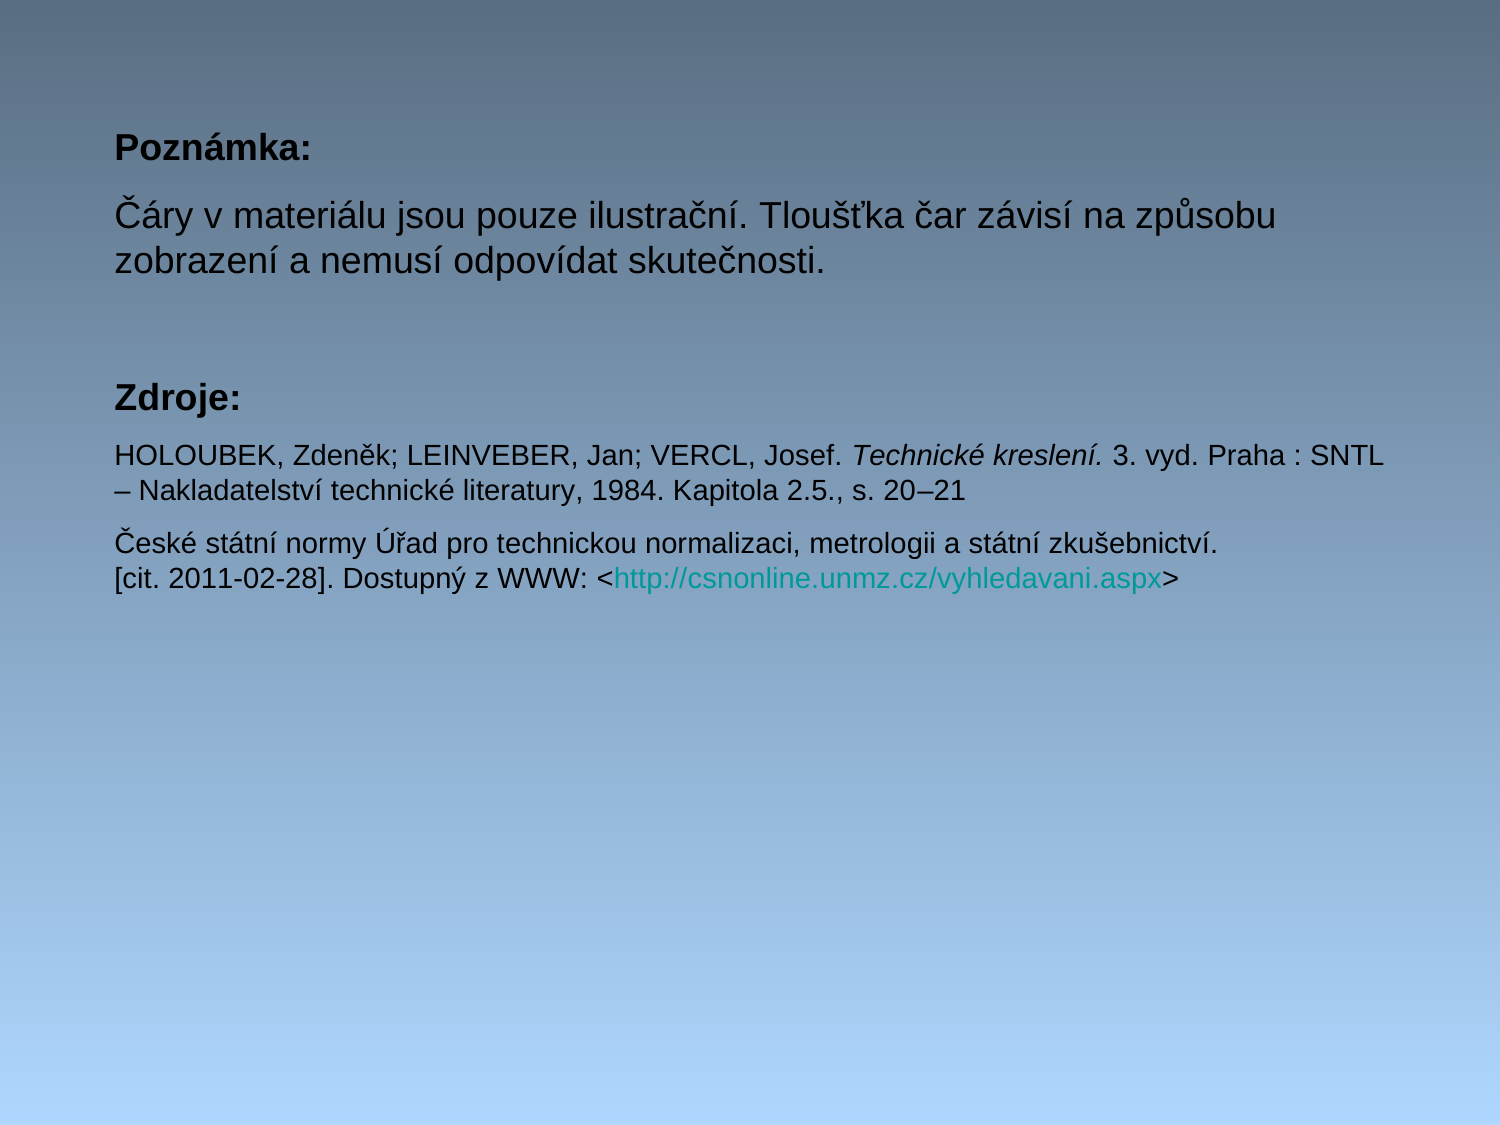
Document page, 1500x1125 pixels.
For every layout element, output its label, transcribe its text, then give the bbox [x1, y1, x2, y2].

text_box Poznámka: Čáry v materiálu jsou pouze ilustrační. Tloušťka čar závisí na způsobu zobrazení a nemusí odpovídat skutečnosti. Zdroje: HOLOUBEK, Zdeněk; LEINVEBER, Jan; VERCL, Josef. Technické kreslení. 3. vyd. Praha : SNTL – Nakladatelství technické literatury, 1984. Kapitola 2.5., s. 20‒21 České státní normy Úřad pro technickou normalizaci, metrologii a státní zkušebnictví. [cit. 2011-02-28]. Dostupný z WWW: <http://csnonline.unmz.cz/vyhledavani.aspx> [99, 115, 1414, 637]
